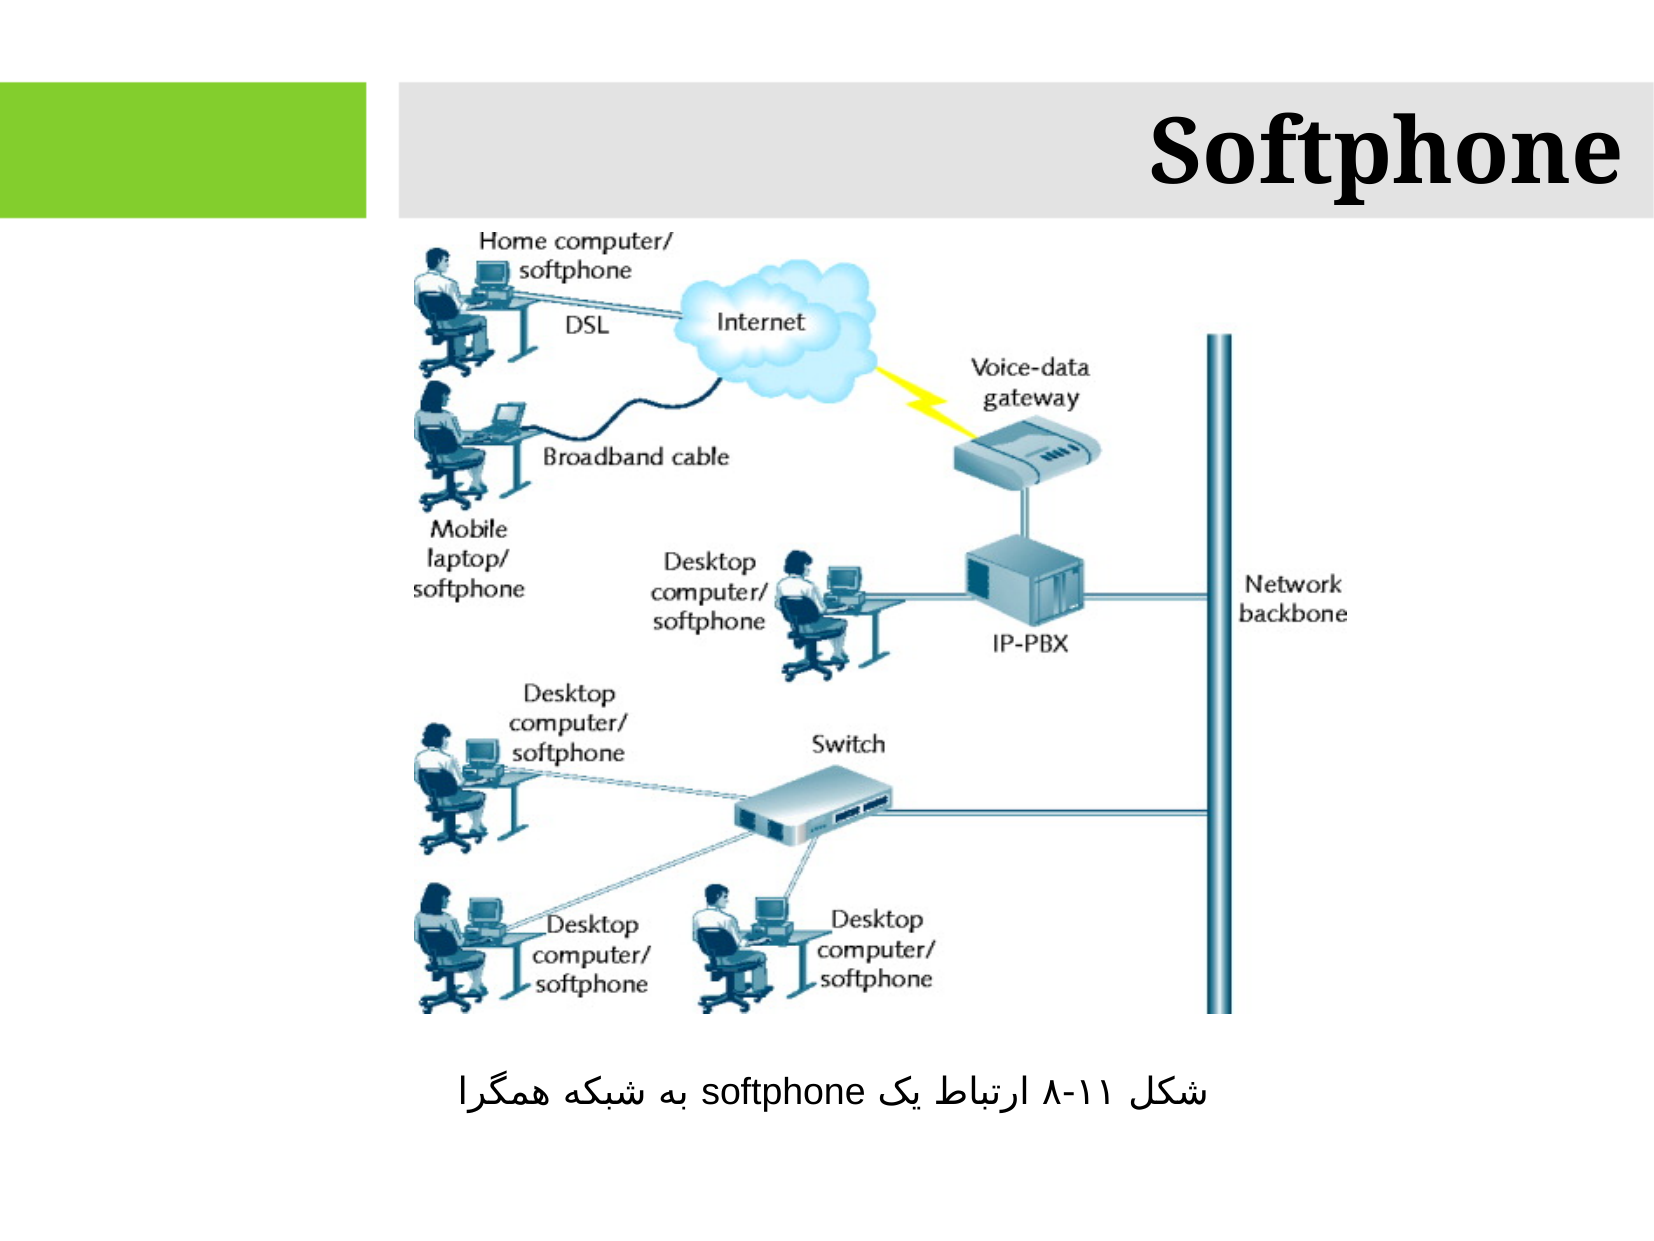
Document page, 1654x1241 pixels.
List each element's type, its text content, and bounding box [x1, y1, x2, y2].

text_box شکل ۱۱-۸ ارتباط یک softphone به شبکه همگرا [442, 1059, 1300, 1120]
title Softphone [313, 73, 1625, 223]
picture [0, 0, 1654, 1241]
